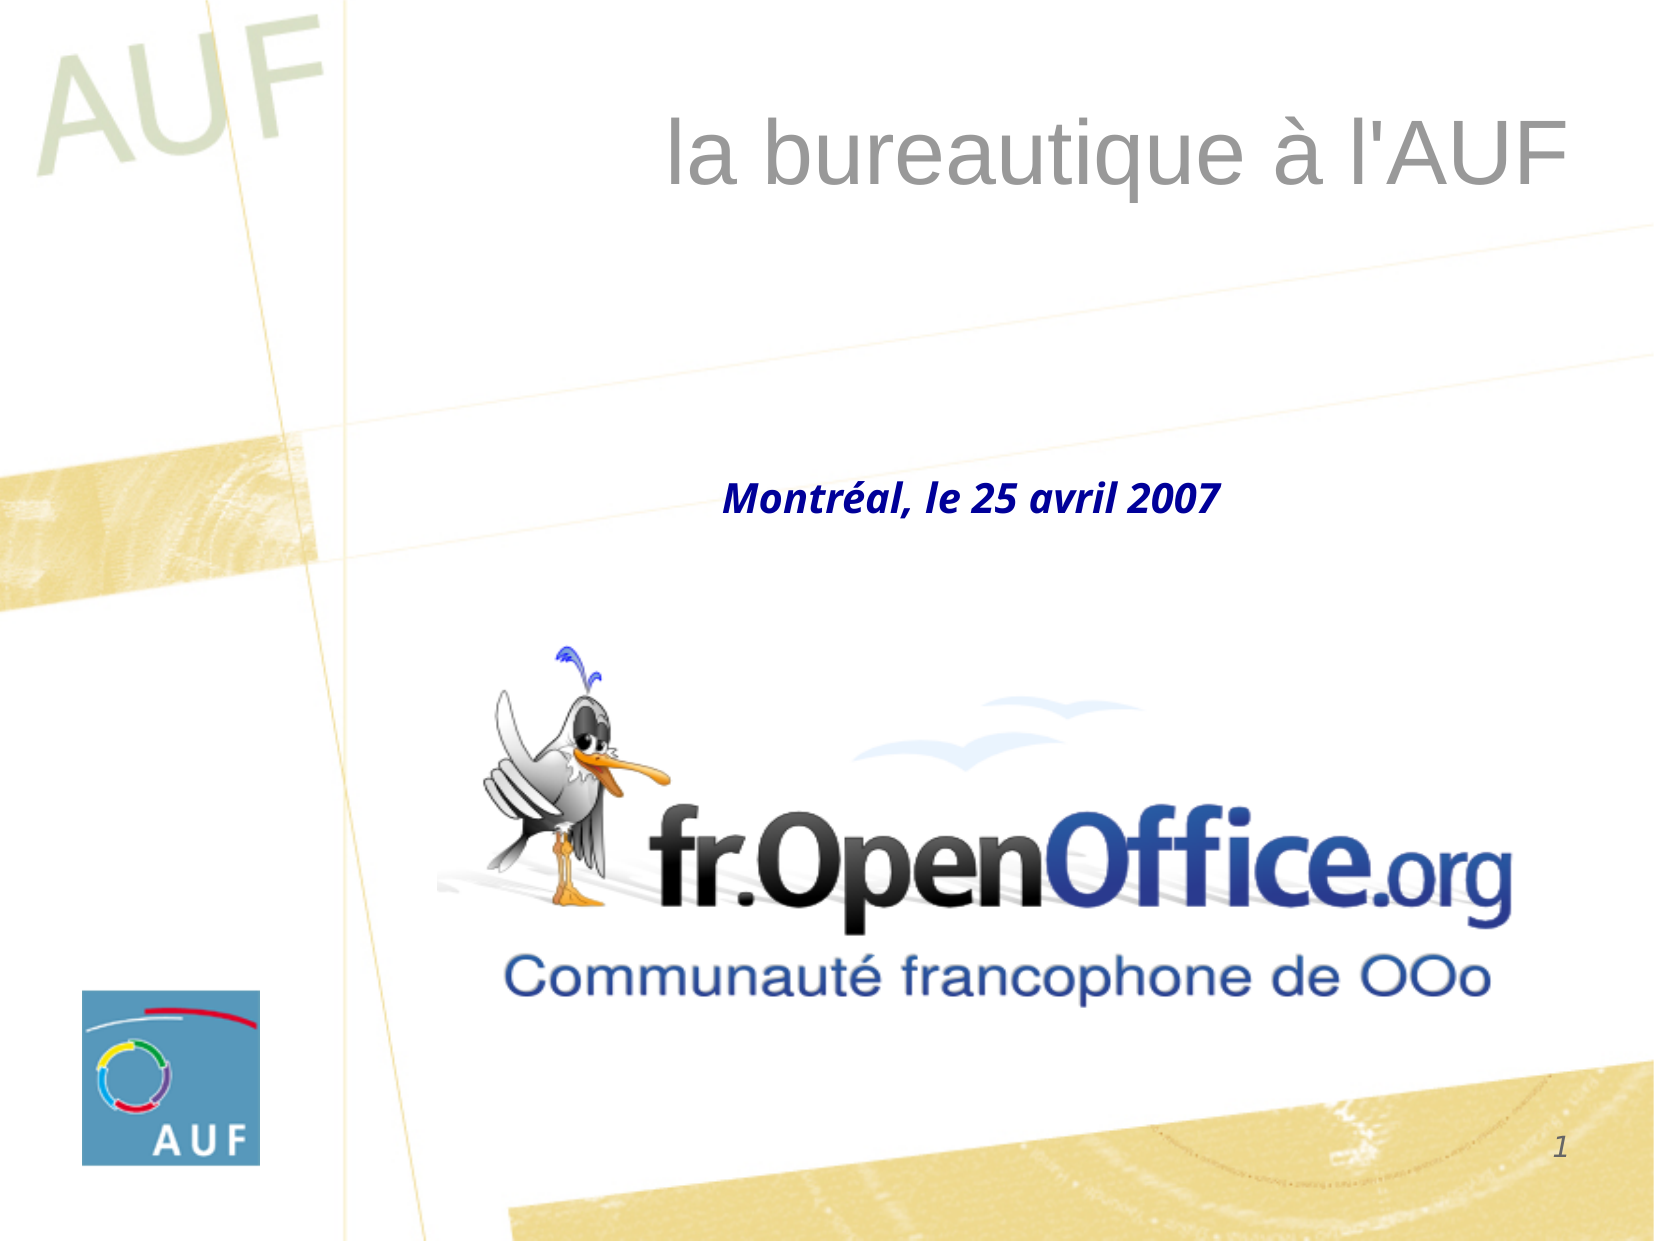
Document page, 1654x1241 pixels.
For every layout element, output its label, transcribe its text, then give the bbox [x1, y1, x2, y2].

text_box Montréal, le 25 avril 2007 [421, 460, 1521, 581]
picture [0, 0, 1654, 1241]
title la bureautique à l'AUF [82, 49, 1571, 257]
